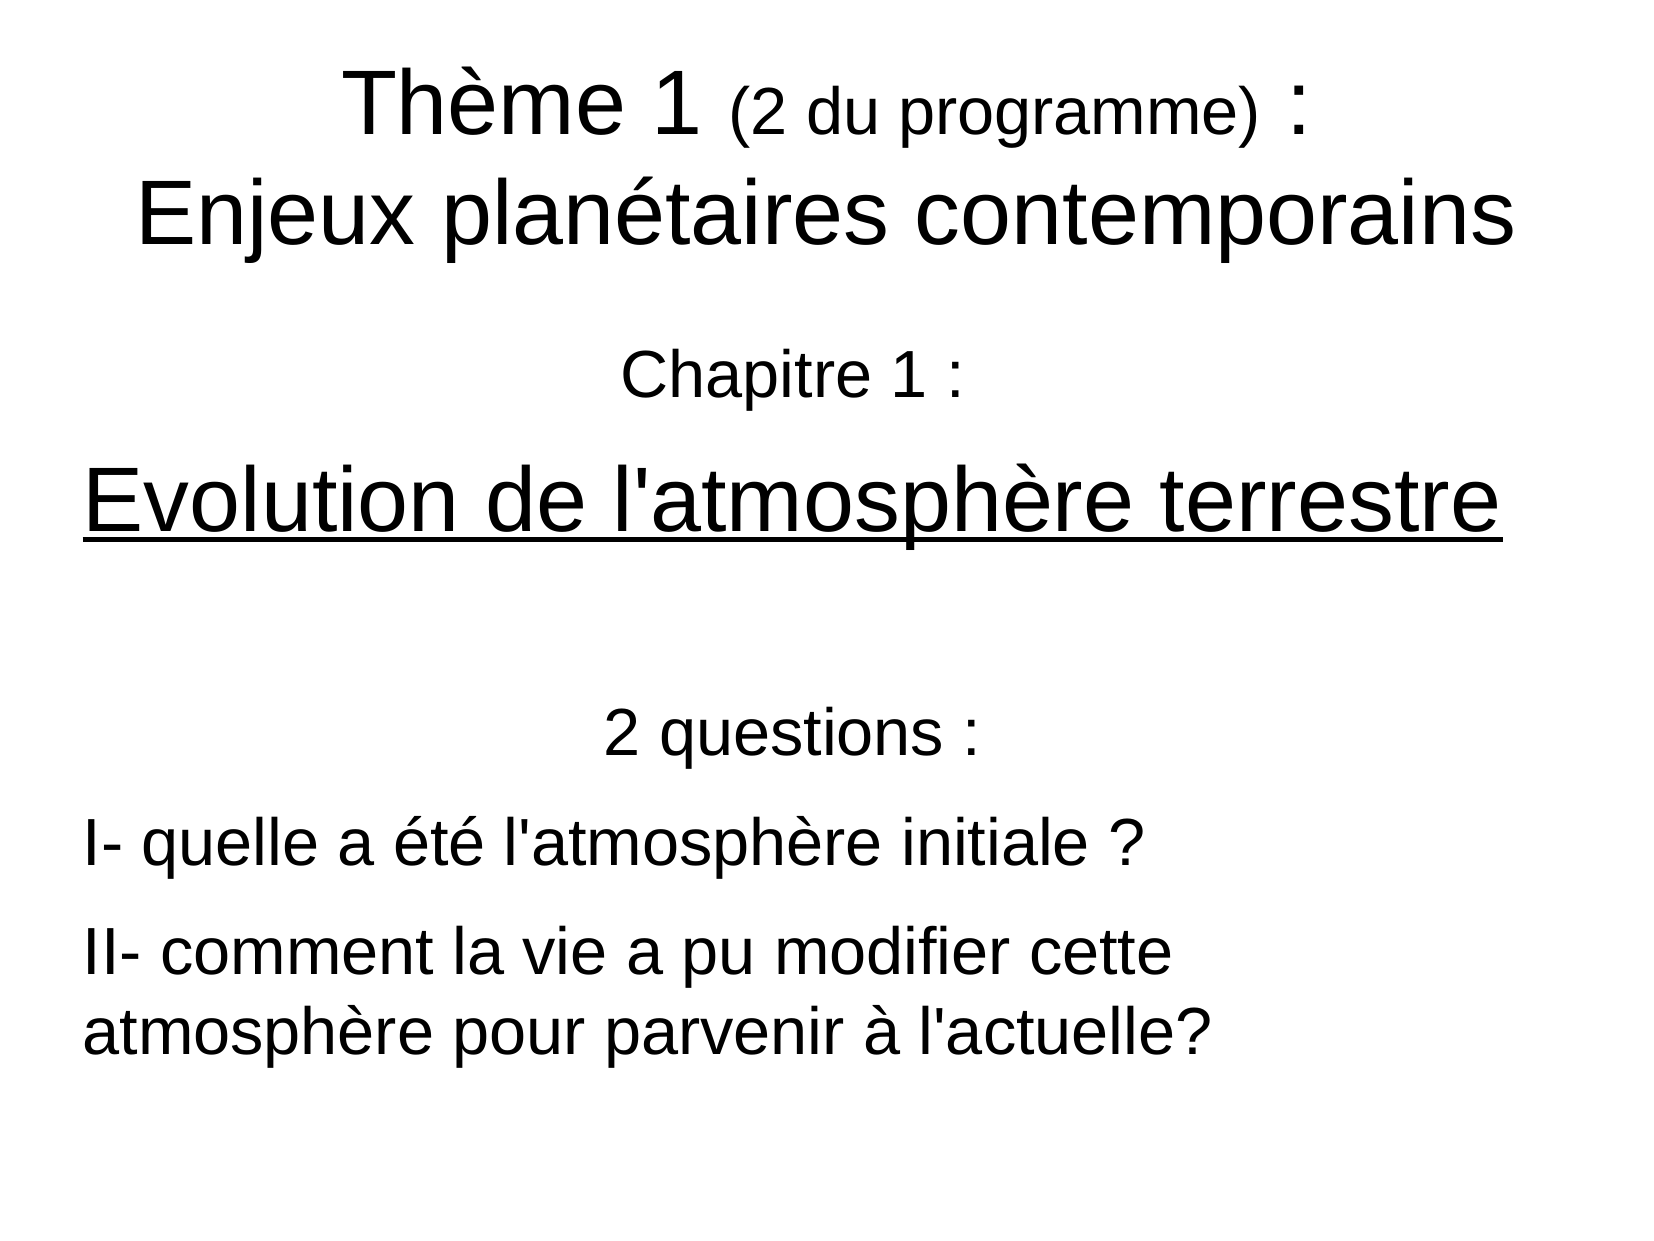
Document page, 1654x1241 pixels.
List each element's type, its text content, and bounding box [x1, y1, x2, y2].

title Thème 1 (2 du programme) : Enjeux planétaires contemporains [82, 42, 1571, 263]
subtitle Chapitre 1 : Evolution de l'atmosphère terrestre 2 questions : I- quelle a été l'atmosphère initiale ? II- comment la vie a pu modifier cette atmosphère pour parvenir à l'actuelle? [82, 290, 1571, 1109]
